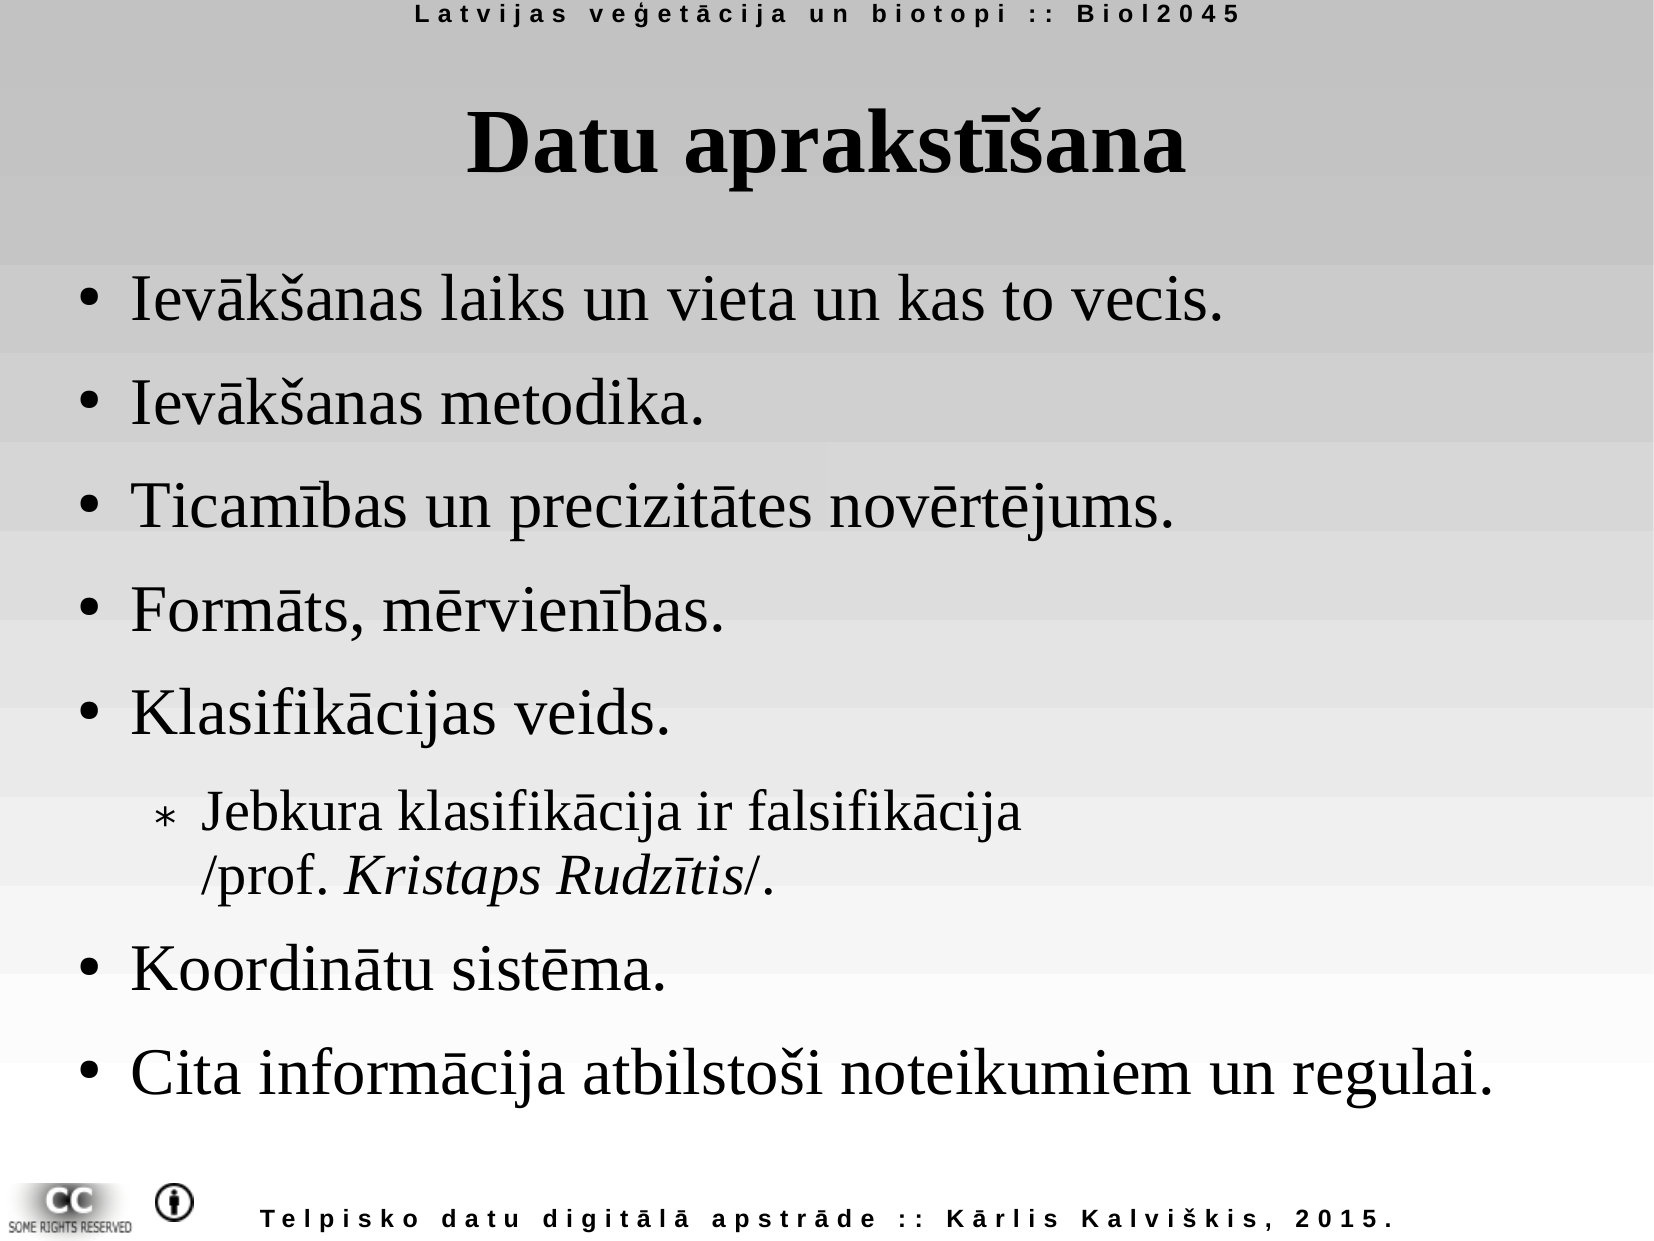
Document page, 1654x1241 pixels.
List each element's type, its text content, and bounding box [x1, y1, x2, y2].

list Ievākšanas laiks un vieta un kas to vecis. Ievākšanas metodika. Ticamības un precizitātes novērtējums. Formāts, mērvienības. Klasifikācijas veids. Jebkura klasifikācija ir falsifikācija /prof. Kristaps Rudzītis/. Koordinātu sistēma. Cita informācija atbilstoši noteikumiem un regulai. [59, 261, 1596, 1109]
title Datu aprakstīšana [59, 37, 1596, 246]
picture [0, 0, 1654, 1241]
